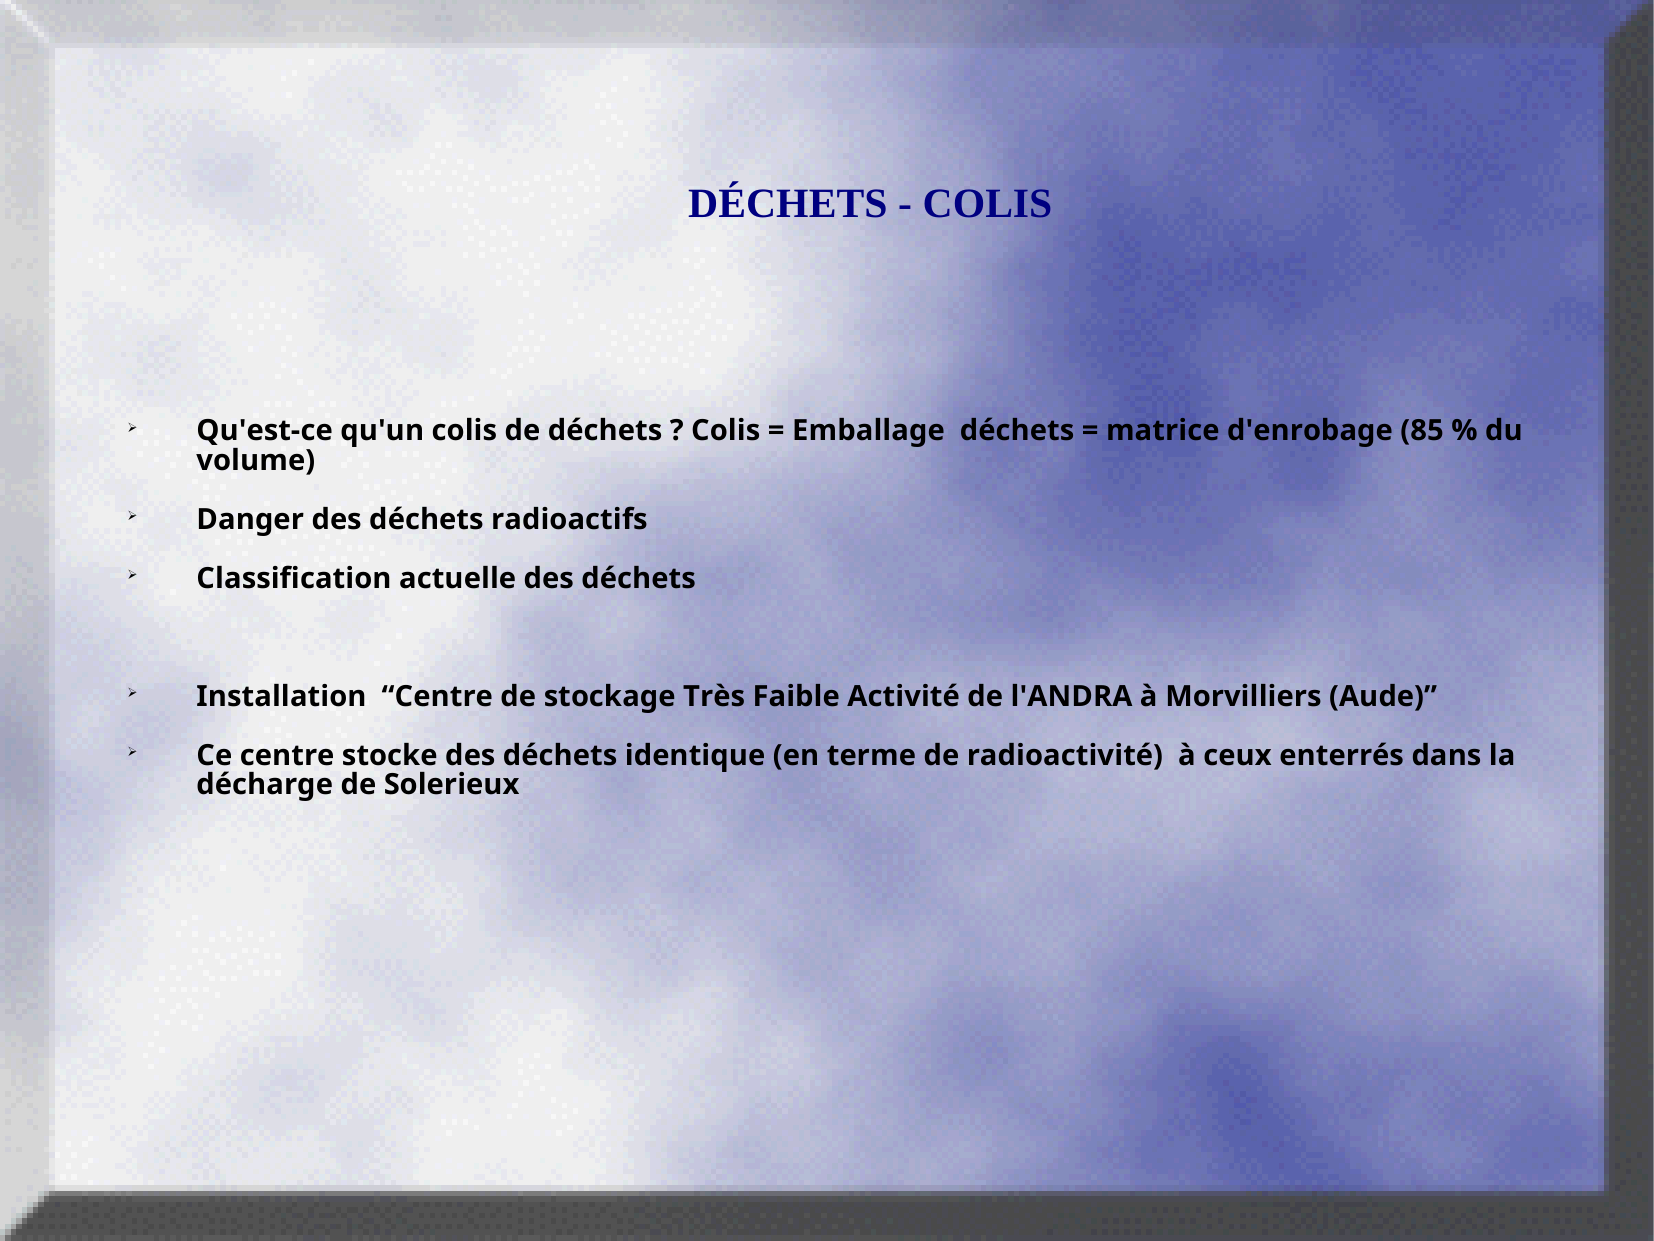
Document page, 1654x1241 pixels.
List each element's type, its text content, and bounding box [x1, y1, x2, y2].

picture [0, 0, 1654, 1241]
list Qu'est-ce qu'un colis de déchets ? Colis = Emballage déchets = matrice d'enrobage (85 % du volume) Danger des déchets radioactifs Classification actuelle des déchets Installation “Centre de stockage Très Faible Activité de l'ANDRA à Morvilliers (Aude)” Ce centre stocke des déchets identique (en terme de radioactivité) à ceux enterrés dans la décharge de Solerieux [121, 417, 1531, 1104]
title DÉCHETS - COLIS [201, 105, 1540, 306]
